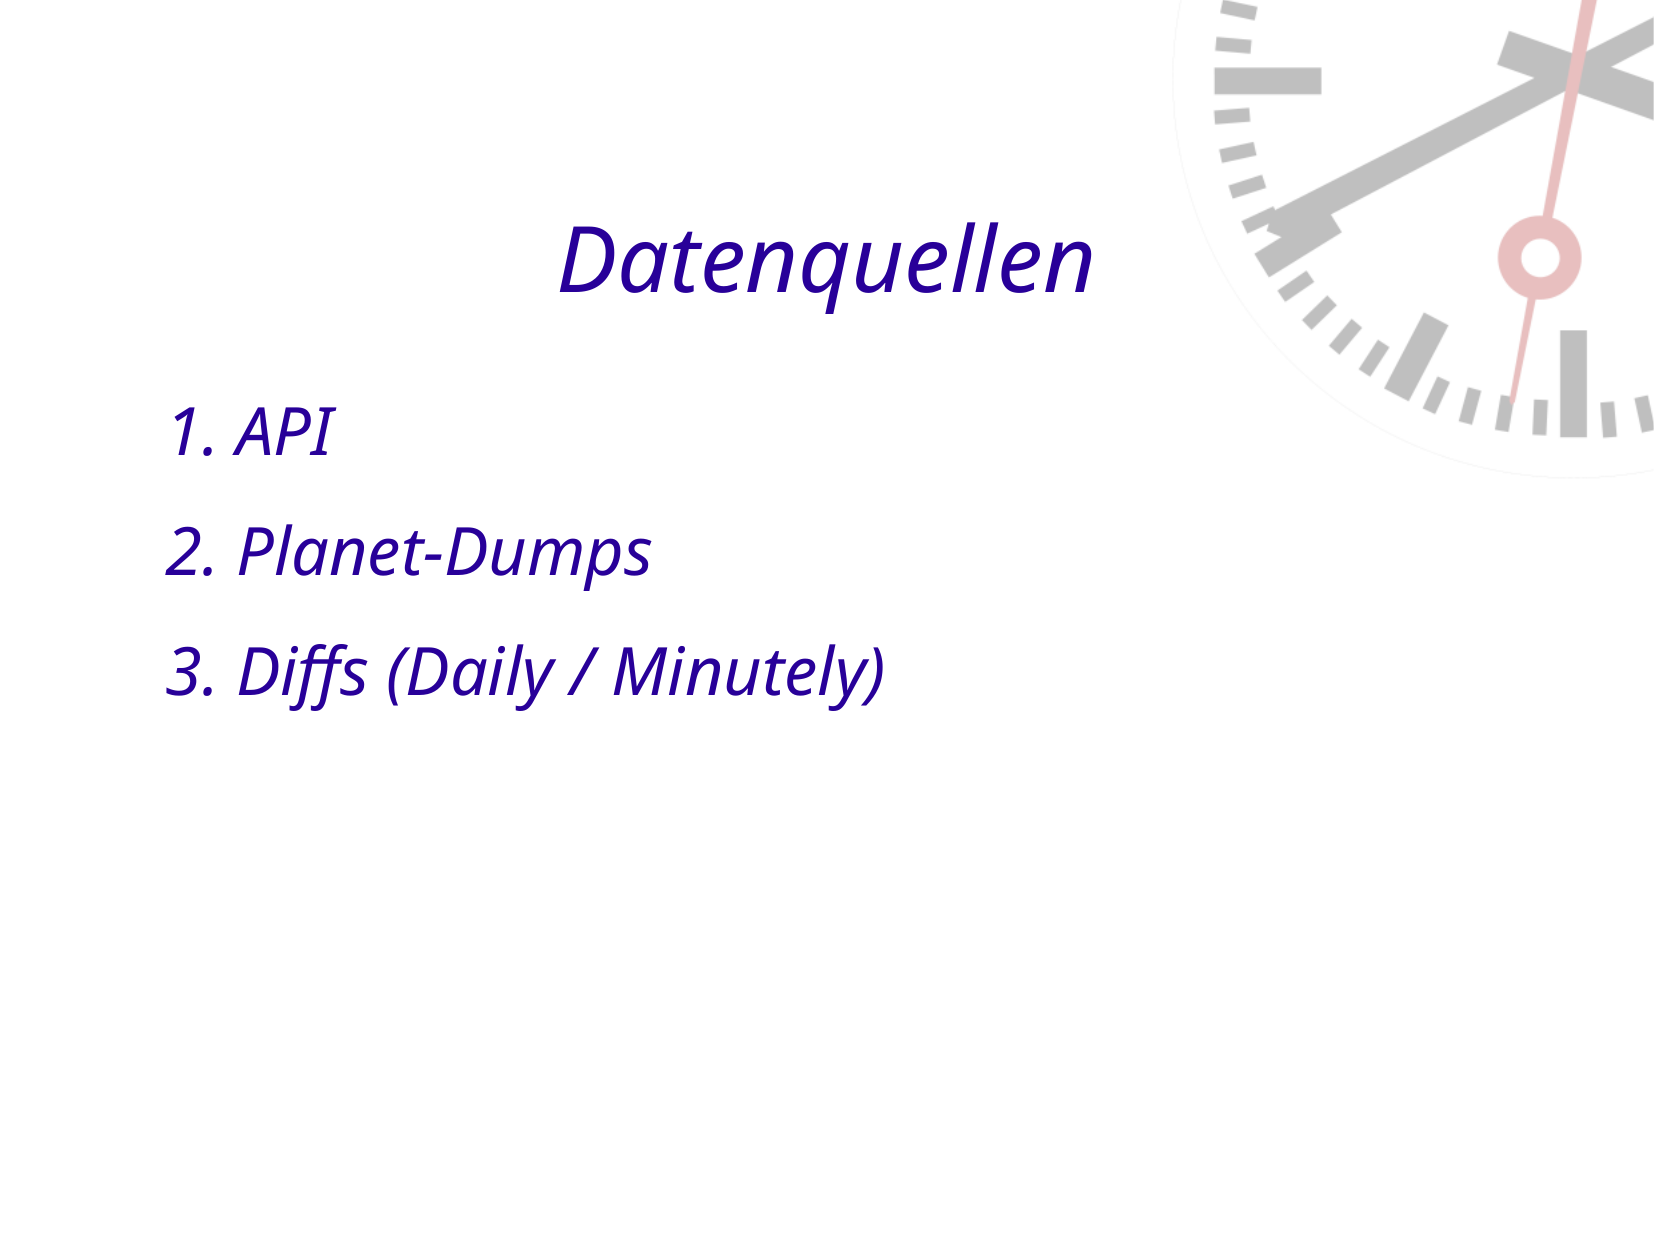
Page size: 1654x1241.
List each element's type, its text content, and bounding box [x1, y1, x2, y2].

title Datenquellen [147, 153, 1506, 361]
picture [0, 0, 1654, 1241]
list API Planet-Dumps Diffs (Daily / Minutely) [147, 383, 1506, 1188]
